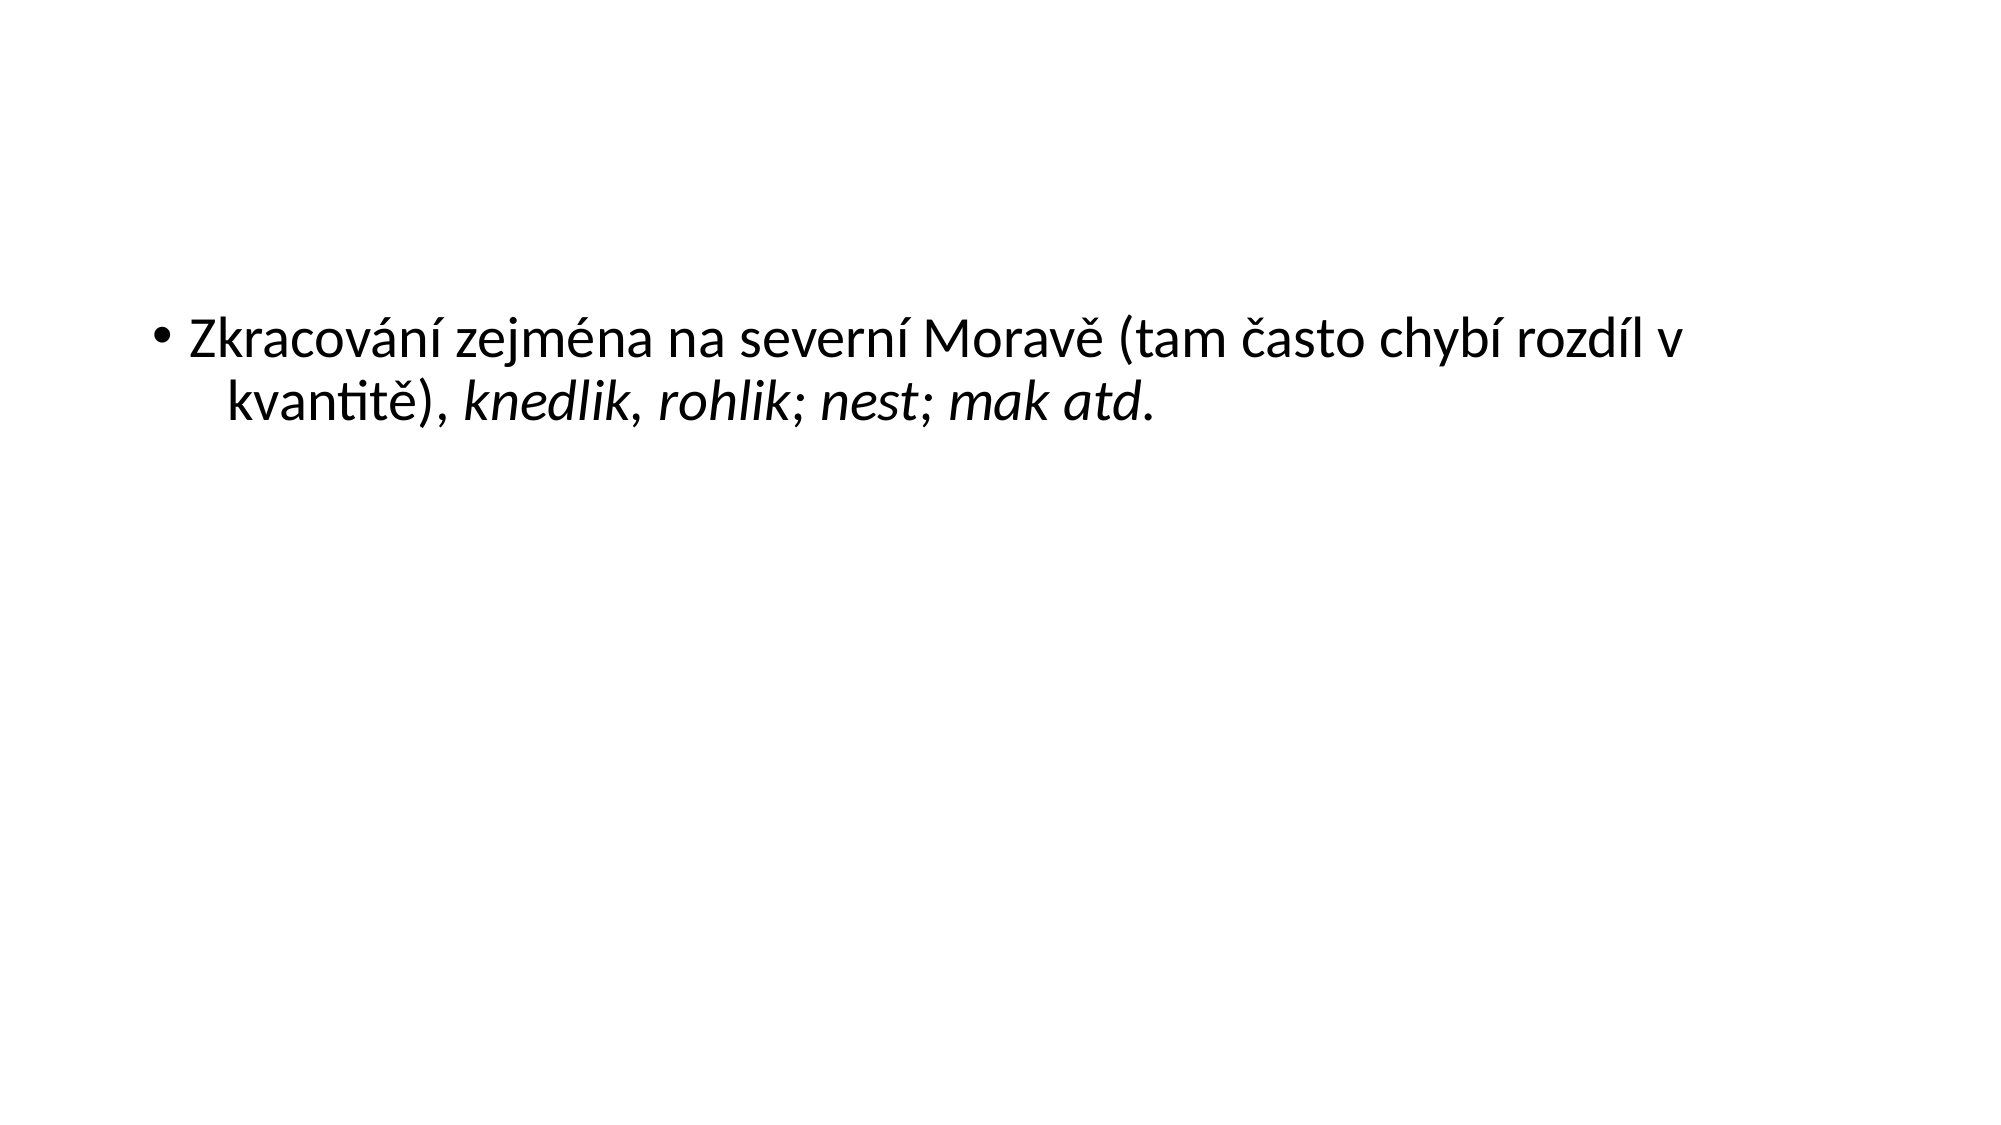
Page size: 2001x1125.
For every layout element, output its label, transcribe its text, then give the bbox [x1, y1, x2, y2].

list Zkracování zejména na severní Moravě (tam často chybí rozdíl v kvantitě), knedlik, rohlik; nest; mak atd. [137, 299, 1863, 1014]
